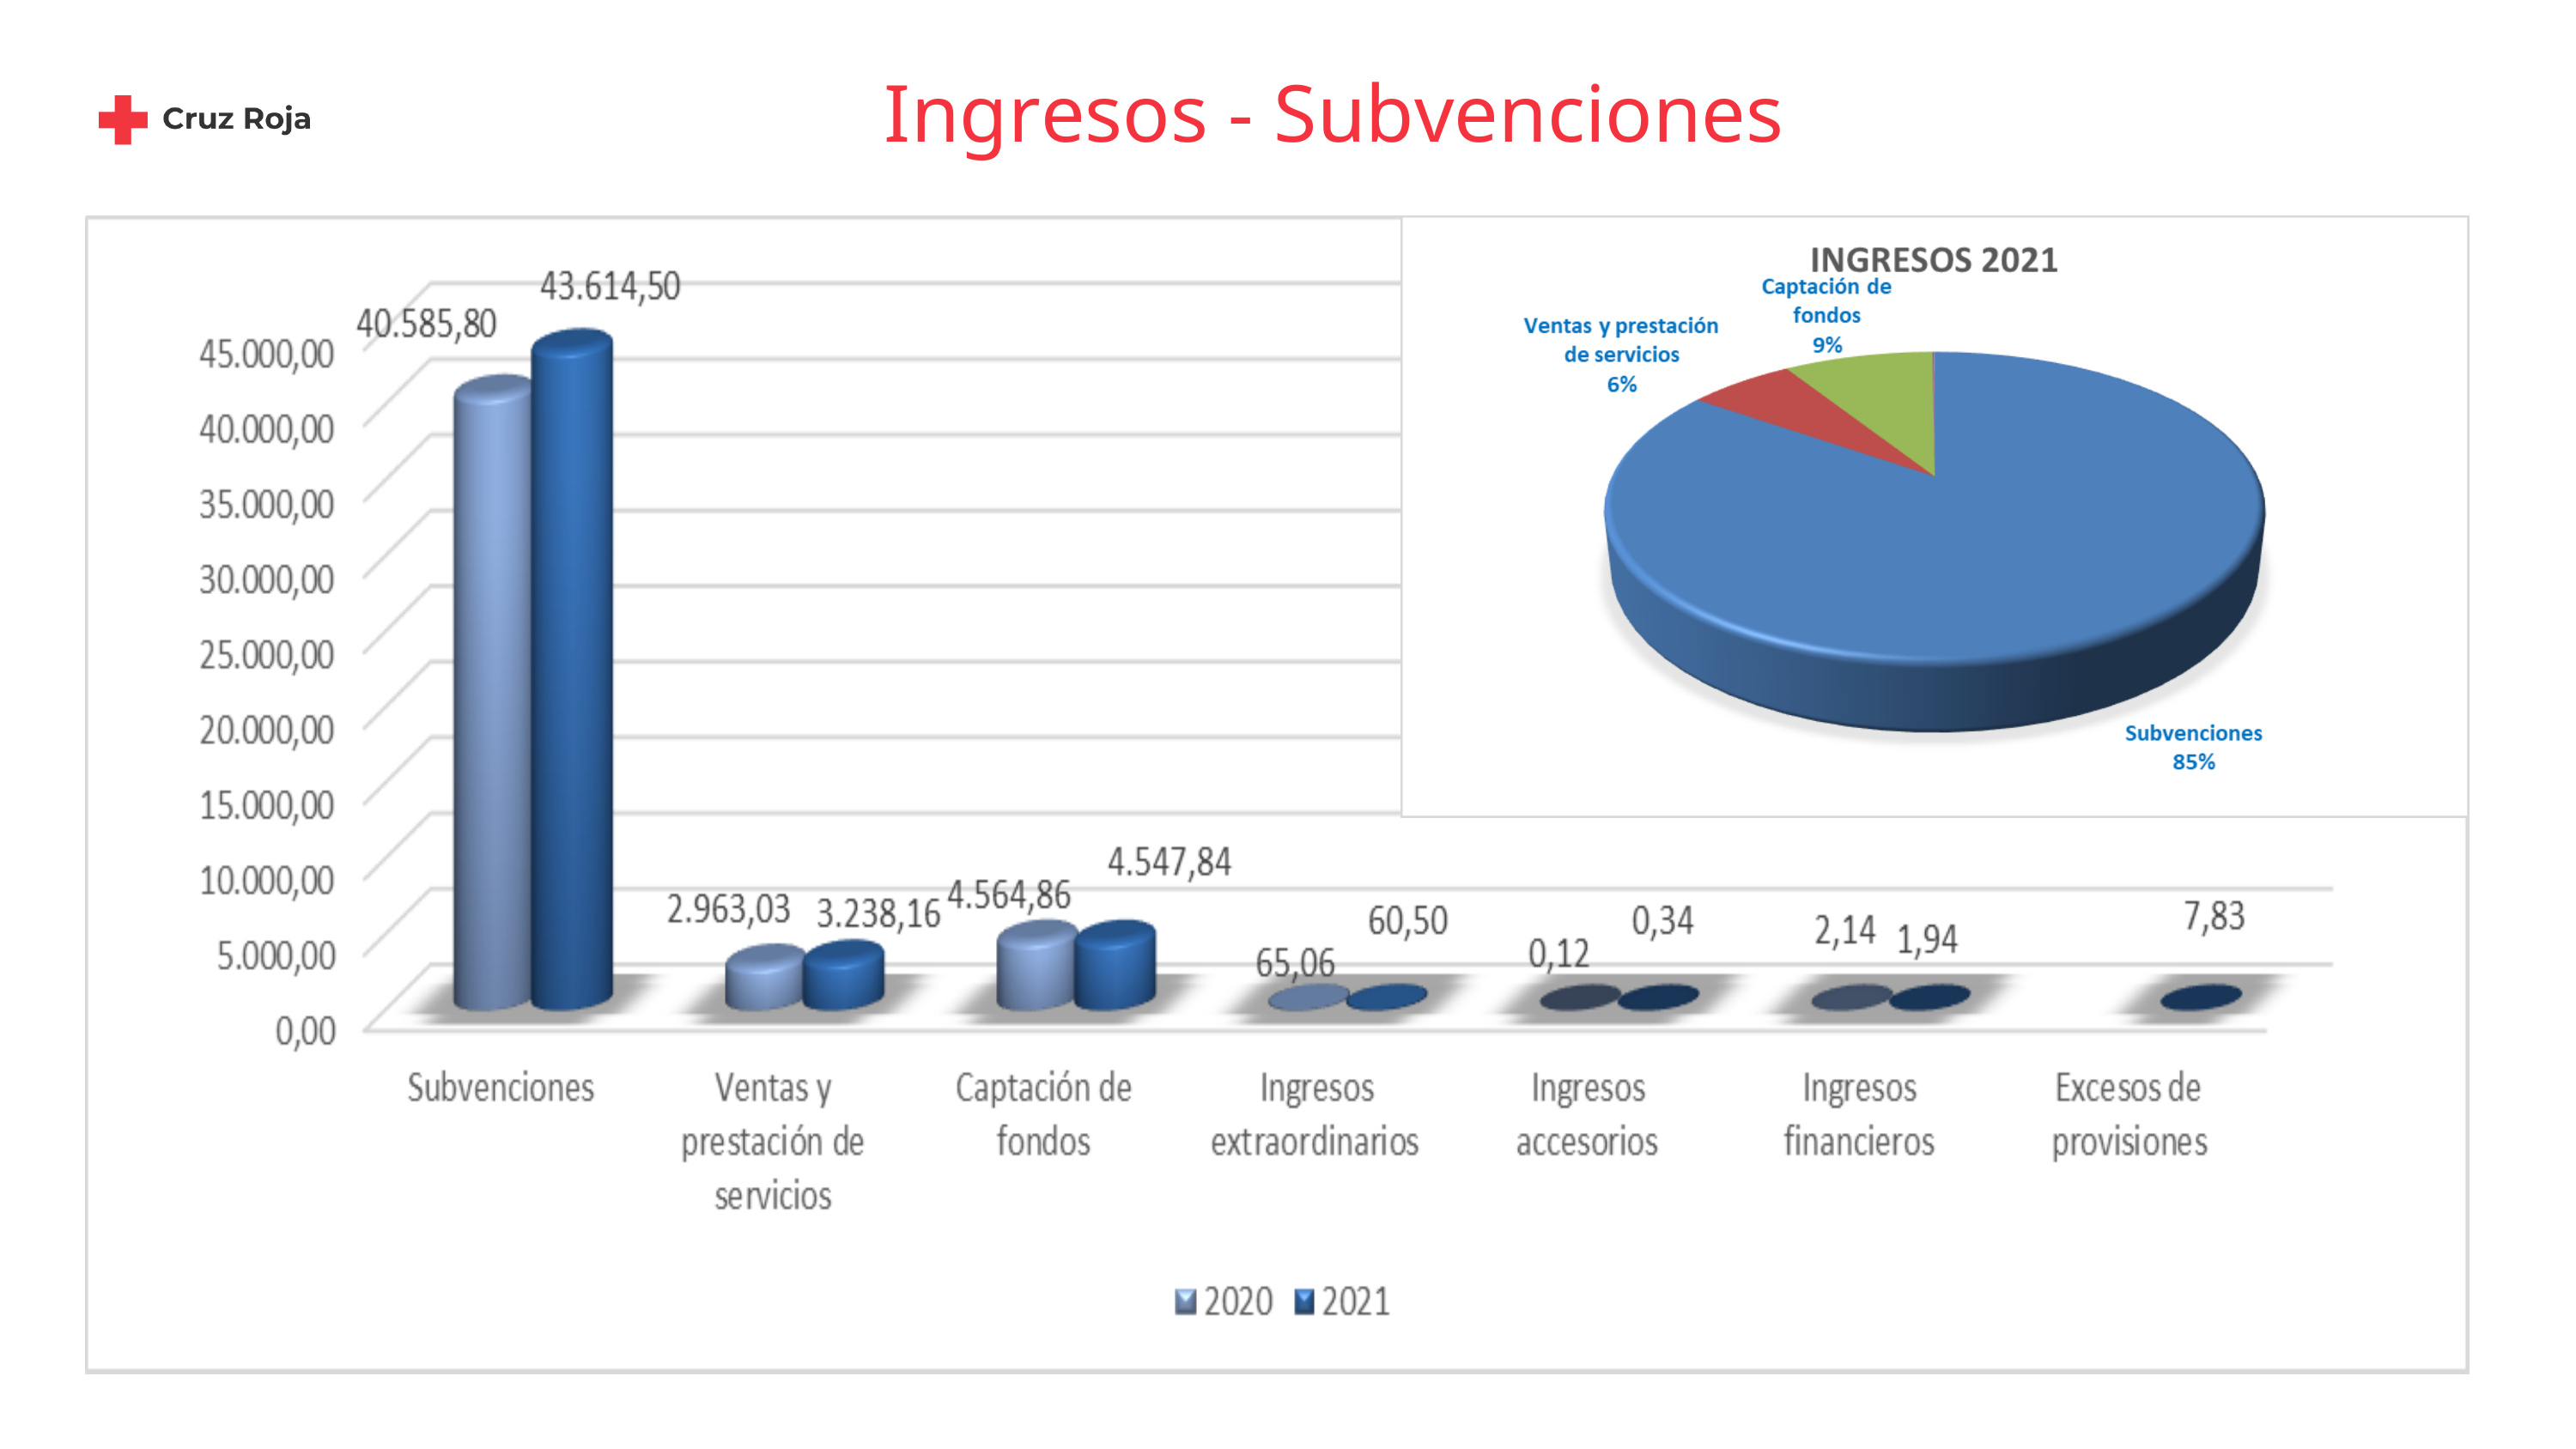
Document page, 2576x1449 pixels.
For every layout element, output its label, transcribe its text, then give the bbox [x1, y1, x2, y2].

picture [85, 215, 2470, 1374]
text_box Ingresos - Subvenciones [871, 75, 2501, 165]
